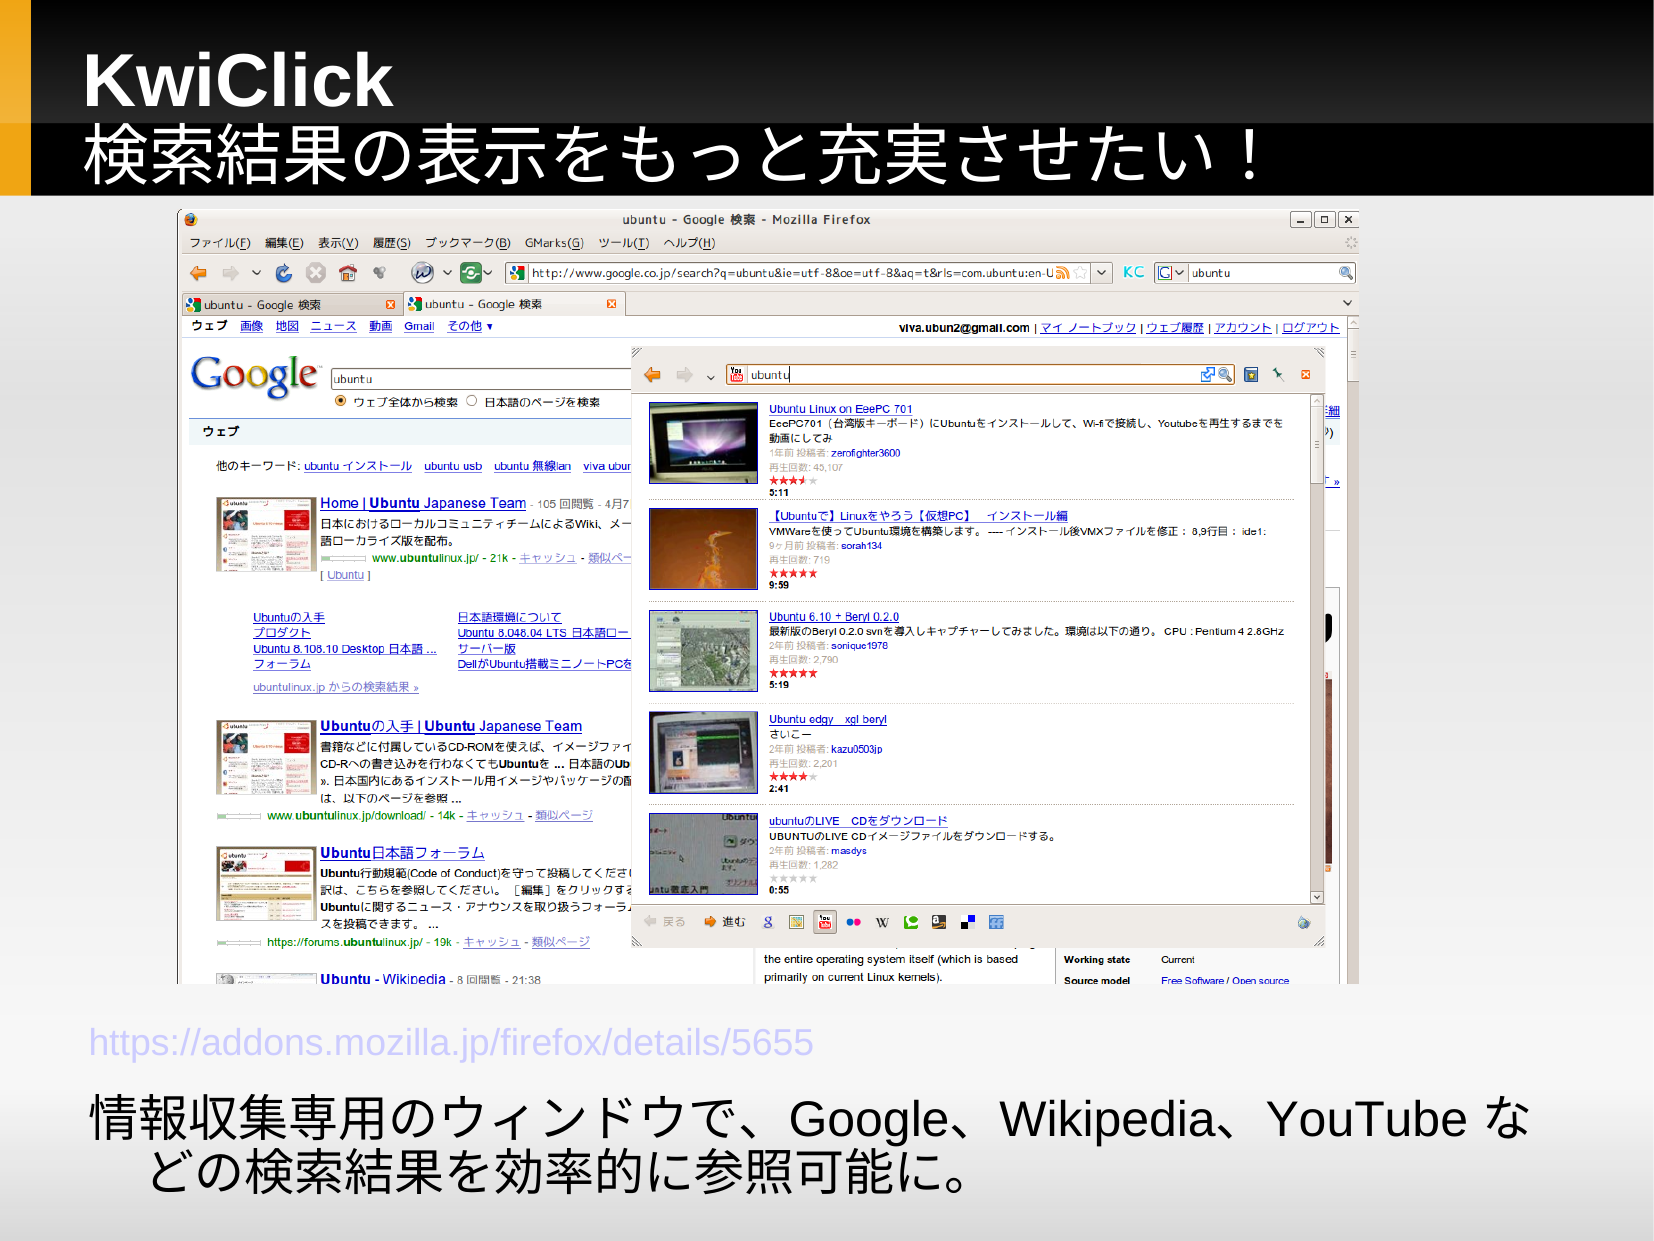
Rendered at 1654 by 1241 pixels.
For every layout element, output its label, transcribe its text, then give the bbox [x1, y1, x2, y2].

picture [0, 0, 1654, 1241]
title KwiClick 検索結果の表示をもっと充実させたい！ [82, 33, 1571, 200]
list https://addons.mozilla.jp/firefox/details/5655 情報収集専用のウィンドウで、Google、Wikipedia、YouTube などの検索結果を効率的に参照可能に。 [88, 1021, 1577, 1241]
